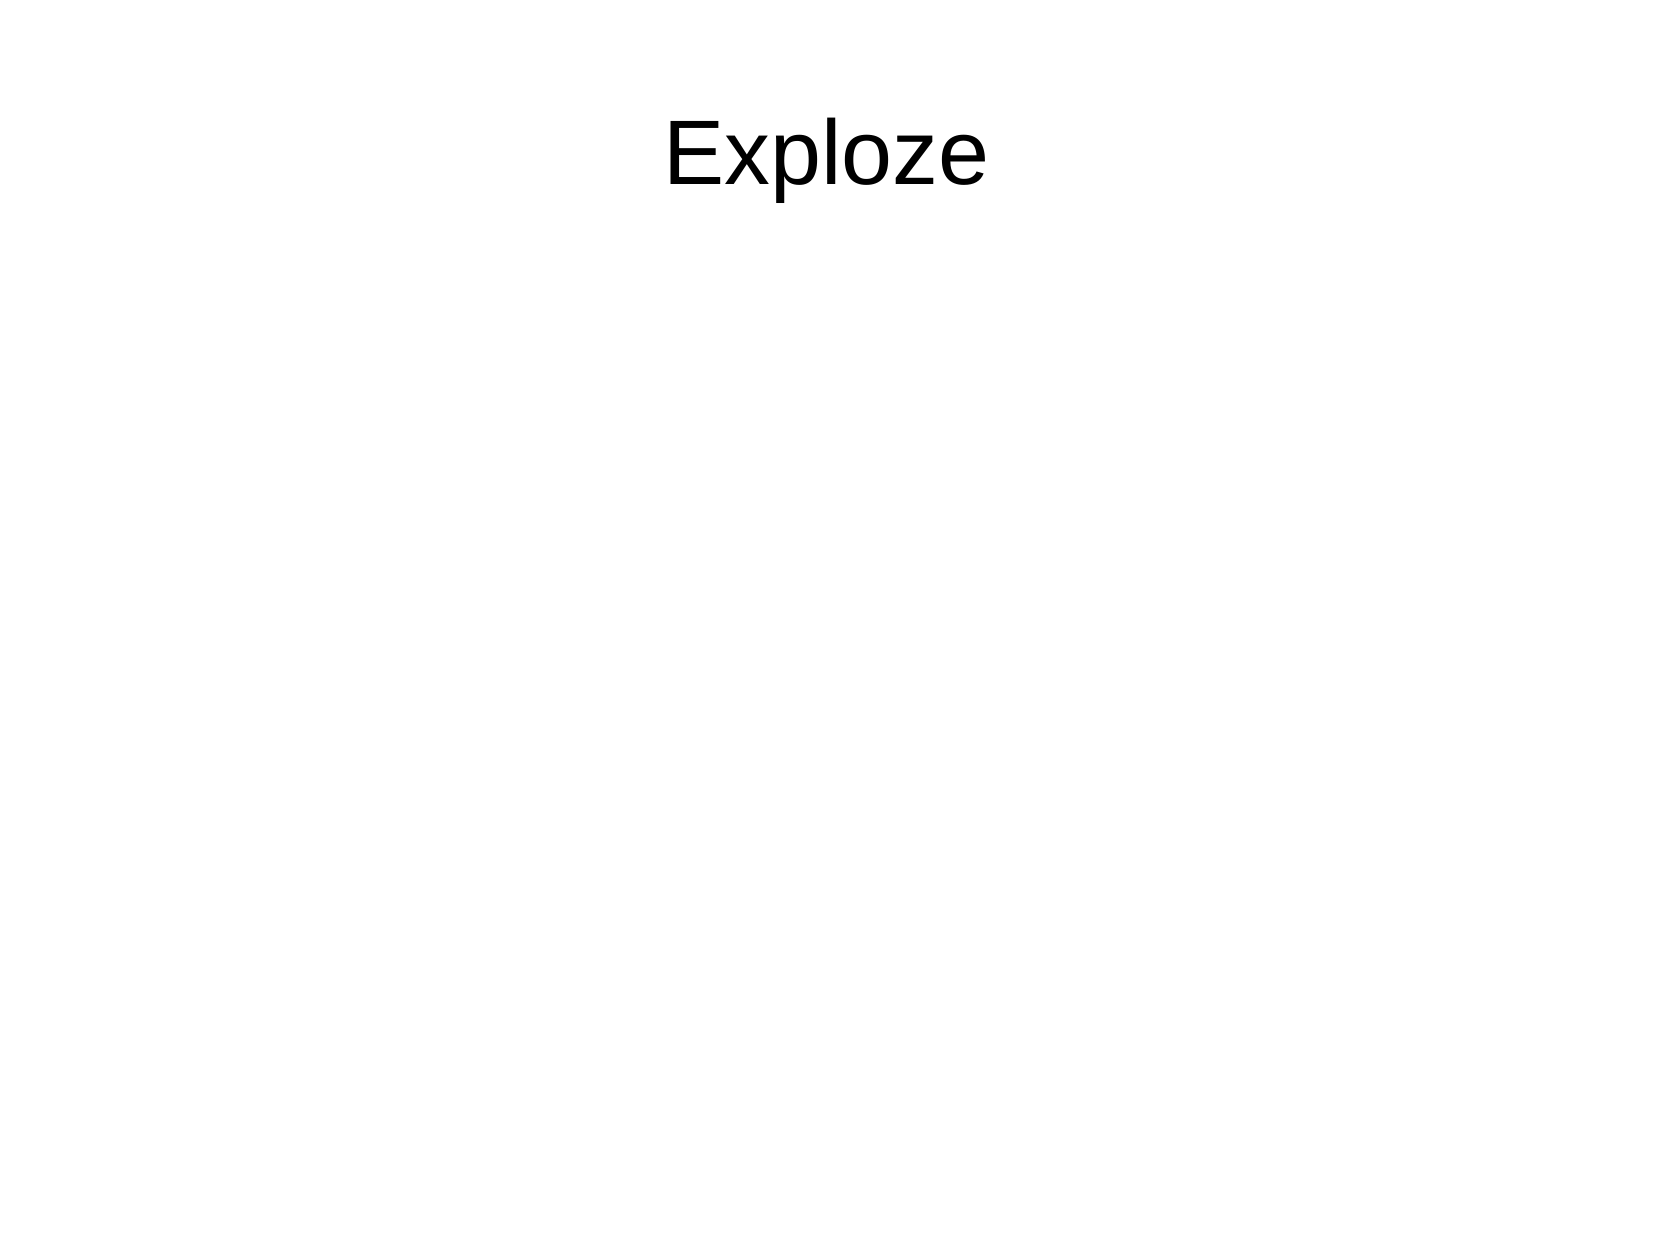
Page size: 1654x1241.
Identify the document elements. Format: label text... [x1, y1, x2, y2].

title Exploze [82, 49, 1571, 257]
